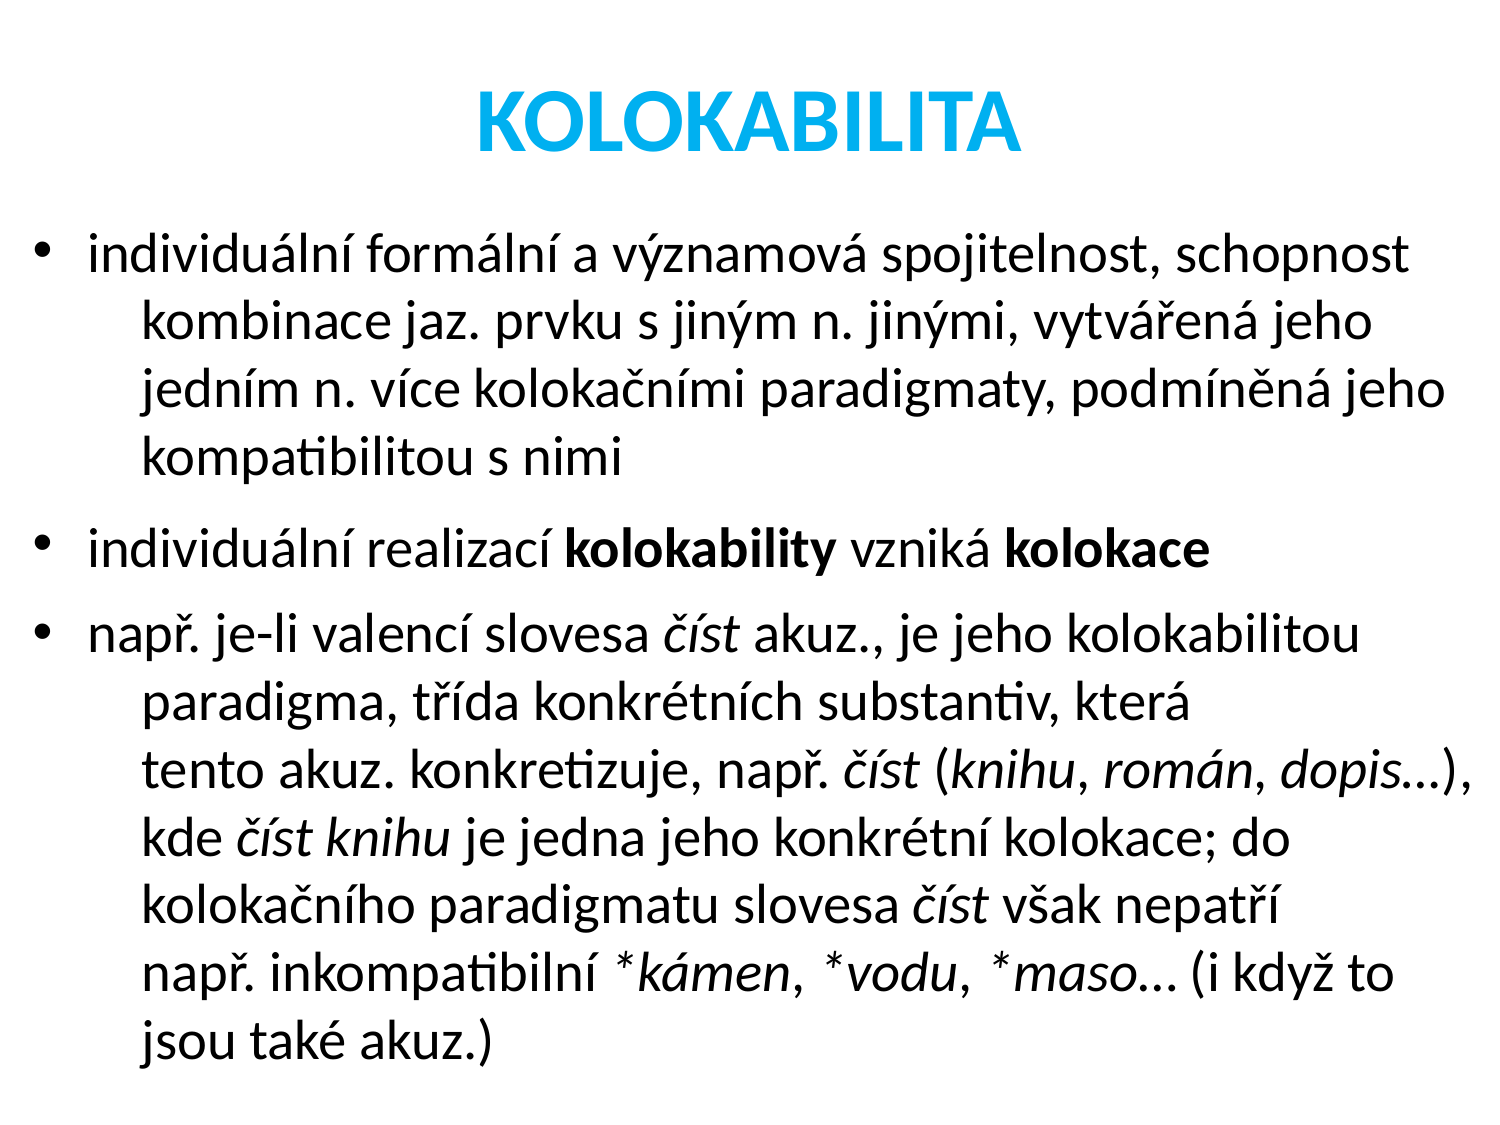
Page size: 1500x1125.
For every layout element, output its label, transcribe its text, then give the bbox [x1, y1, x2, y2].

title KOLOKABILITA [75, 45, 1426, 185]
list individuální formální a významová spojitelnost, schopnost kombinace jaz. prvku s jiným n. jinými, vytvářená jeho jedním n. více kolokačními paradigmaty, podmíněná jeho kompatibilitou s nimi individuální realizací kolokability vzniká kolokace např. je-li valencí slovesa číst akuz., je jeho kolokabilitou paradigma, třída konkrétních substantiv, která tento akuz. konkretizuje, např. číst (knihu, román, dopis…), kde číst knihu je jedna jeho konkrétní kolokace; do kolokačního paradigmatu slovesa číst však nepatří např. inkompatibilní *kámen, *vodu, *maso… (i když to jsou také akuz.) [17, 208, 1500, 1095]
